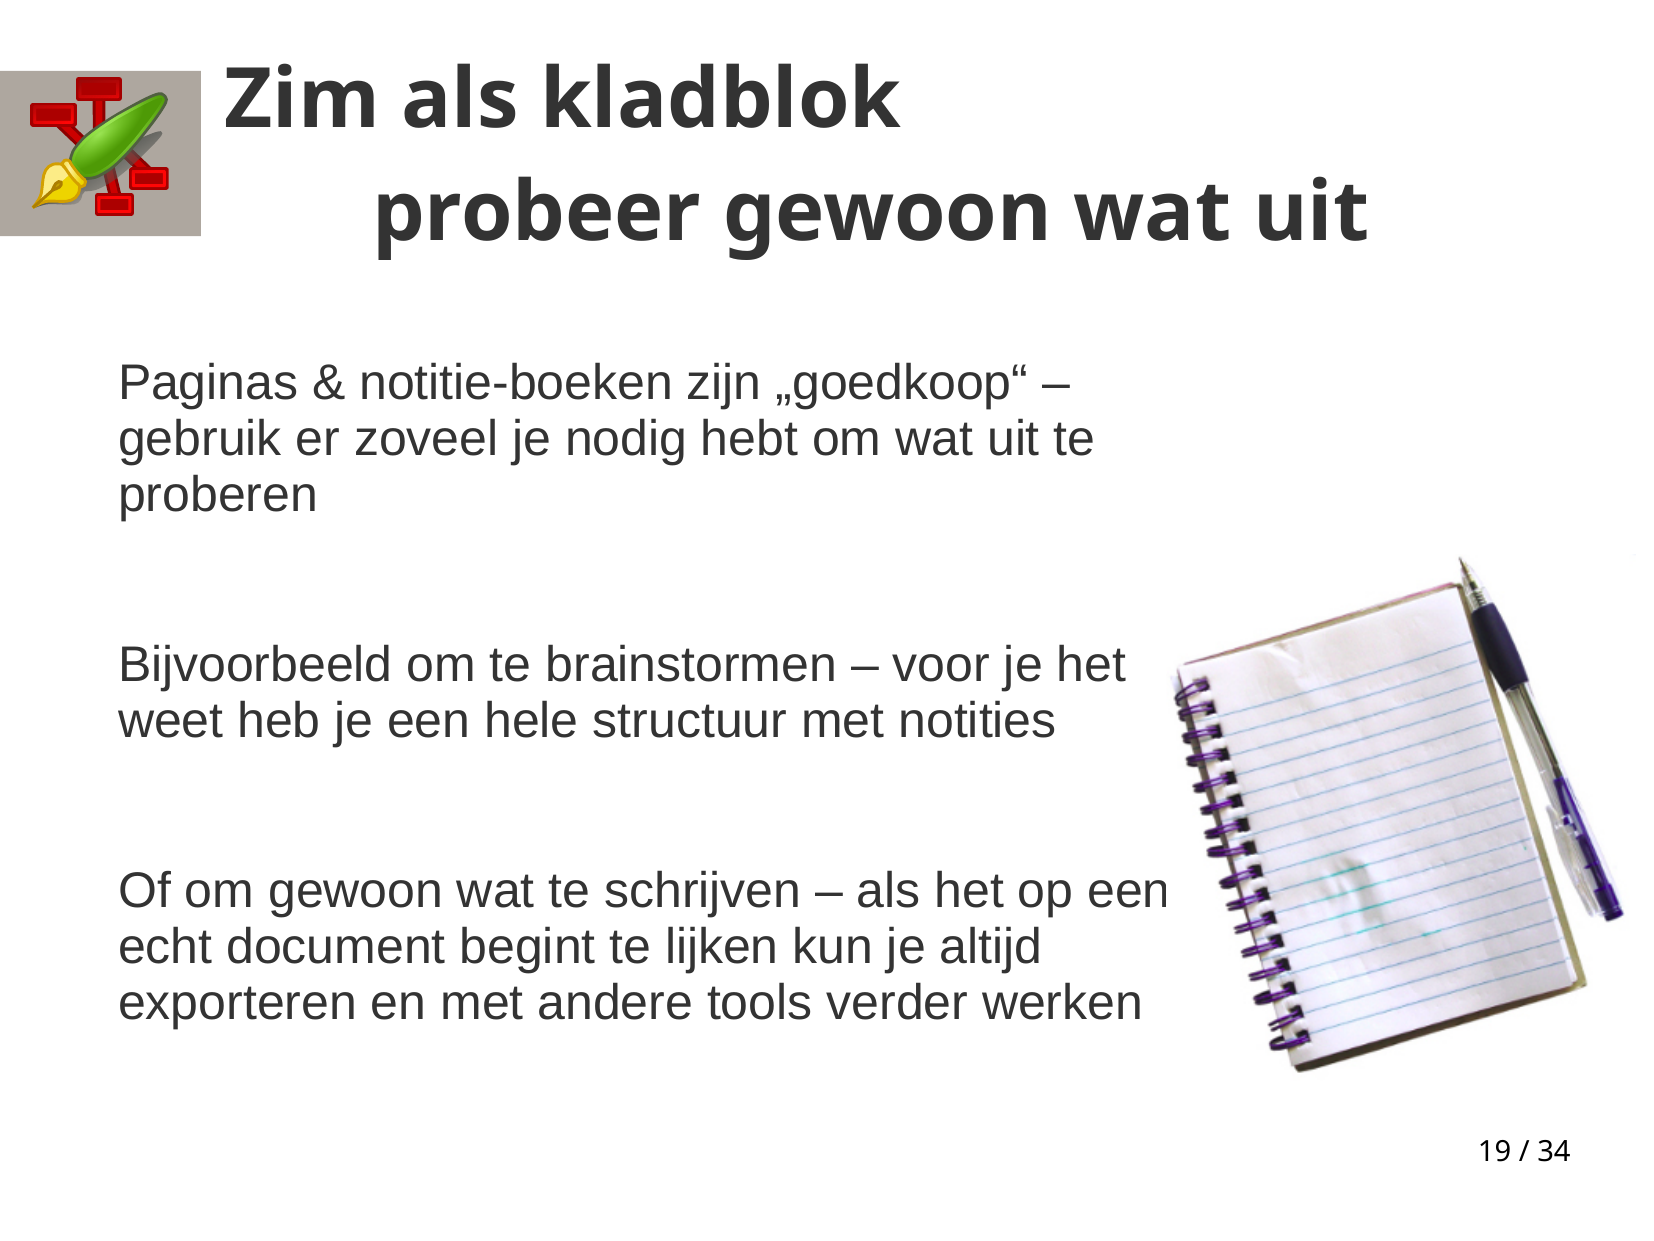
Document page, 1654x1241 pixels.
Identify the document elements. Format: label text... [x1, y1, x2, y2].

title Zim als kladblok probeer gewoon wat uit [224, 47, 1571, 257]
picture [1166, 554, 1636, 1087]
list Paginas & notitie-boeken zijn „goedkoop“ – gebruik er zoveel je nodig hebt om wat uit te proberen Bijvoorbeeld om te brainstormen – voor je het weet heb je een hele structuur met notities Of om gewoon wat te schrijven – als het op een echt document begint te lijken kun je altijd exporteren en met andere tools verder werken [118, 354, 1216, 1074]
